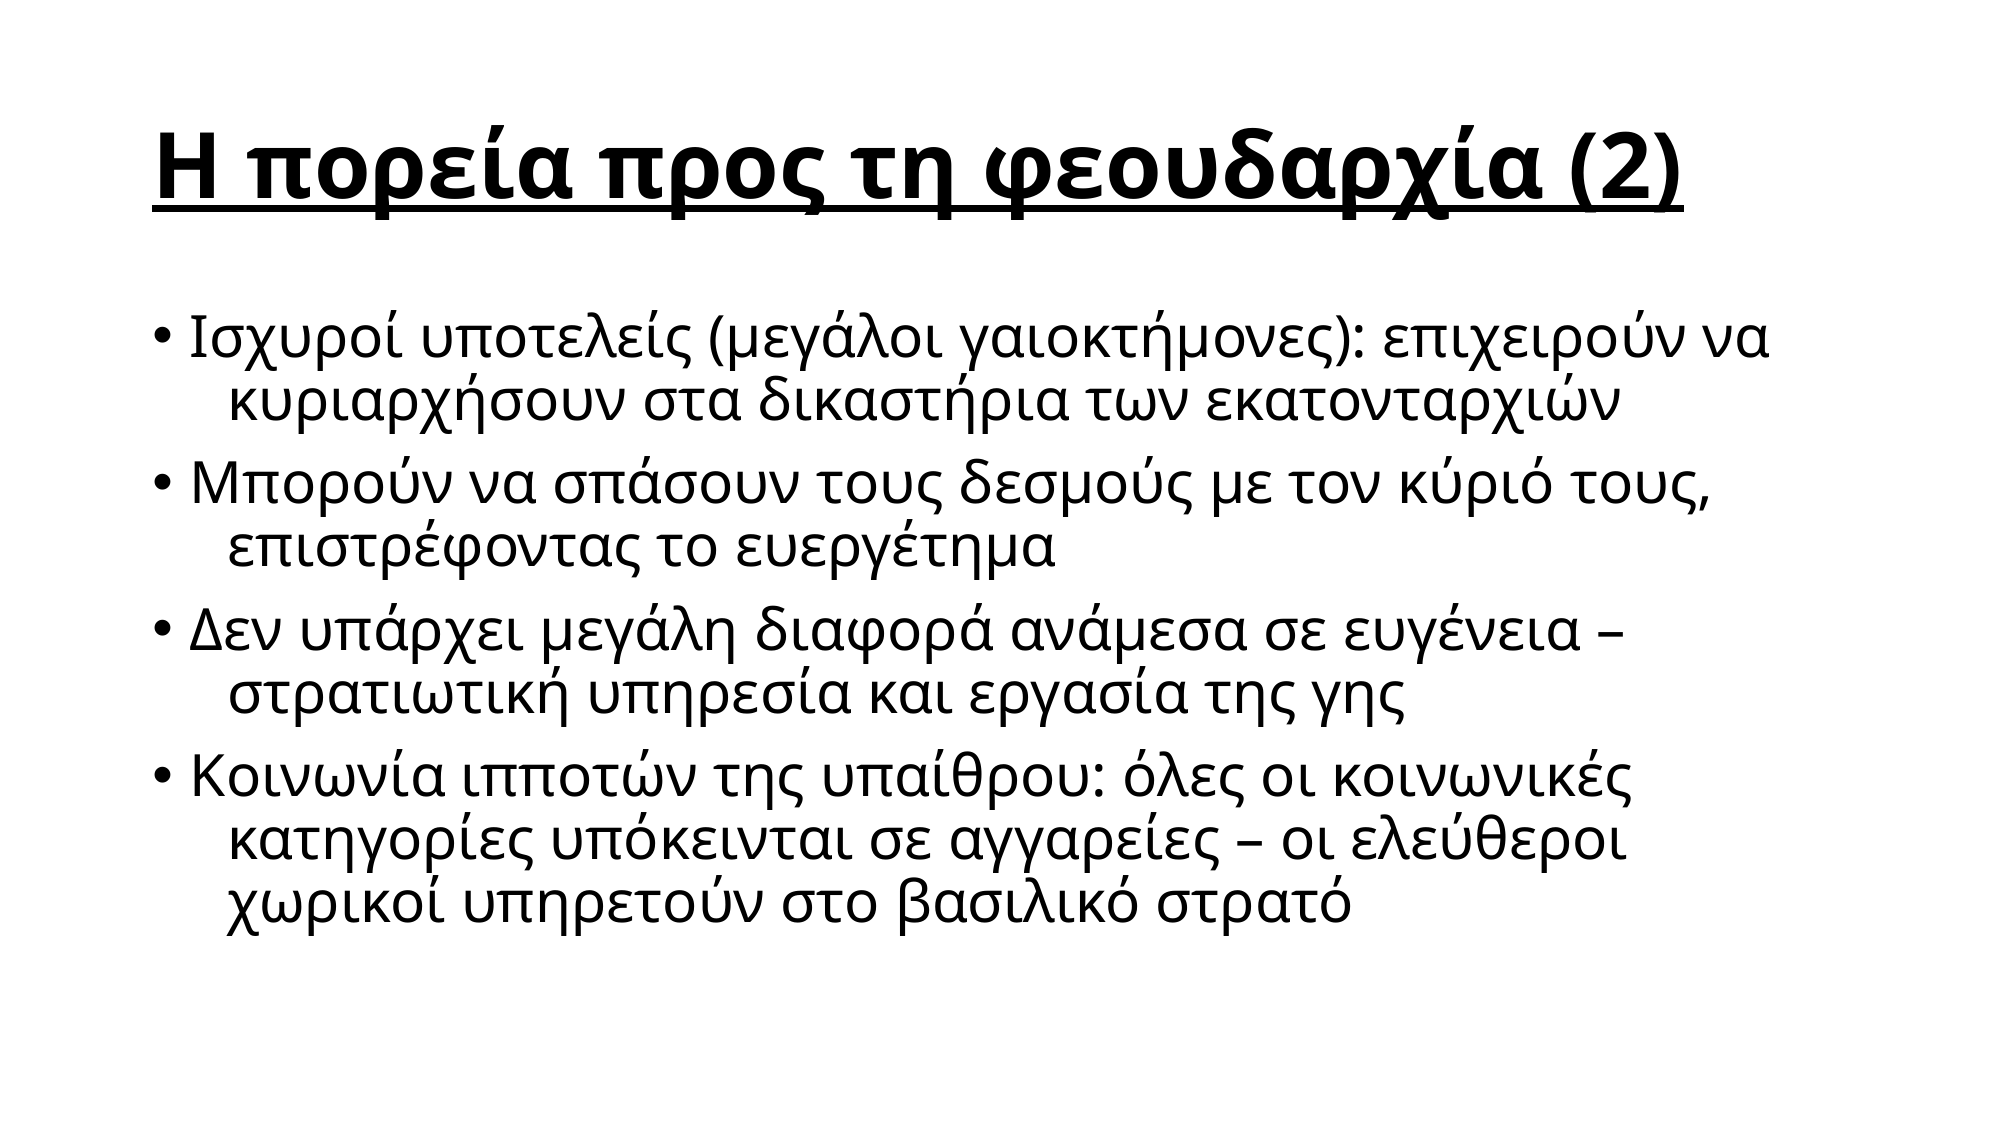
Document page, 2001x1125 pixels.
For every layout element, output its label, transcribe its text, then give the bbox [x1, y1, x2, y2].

list Ισχυροί υποτελείς (μεγάλοι γαιοκτήμονες): επιχειρούν να κυριαρχήσουν στα δικαστήρια των εκατονταρχιών Μπορούν να σπάσουν τους δεσμούς με τον κύριό τους, επιστρέφοντας το ευεργέτημα Δεν υπάρχει μεγάλη διαφορά ανάμεσα σε ευγένεια – στρατιωτική υπηρεσία και εργασία της γης Κοινωνία ιπποτών της υπαίθρου: όλες οι κοινωνικές κατηγορίες υπόκεινται σε αγγαρείες – οι ελεύθεροι χωρικοί υπηρετούν στο βασιλικό στρατό [137, 299, 1863, 1014]
title Η πορεία προς τη φεουδαρχία (2) [137, 59, 1863, 278]
